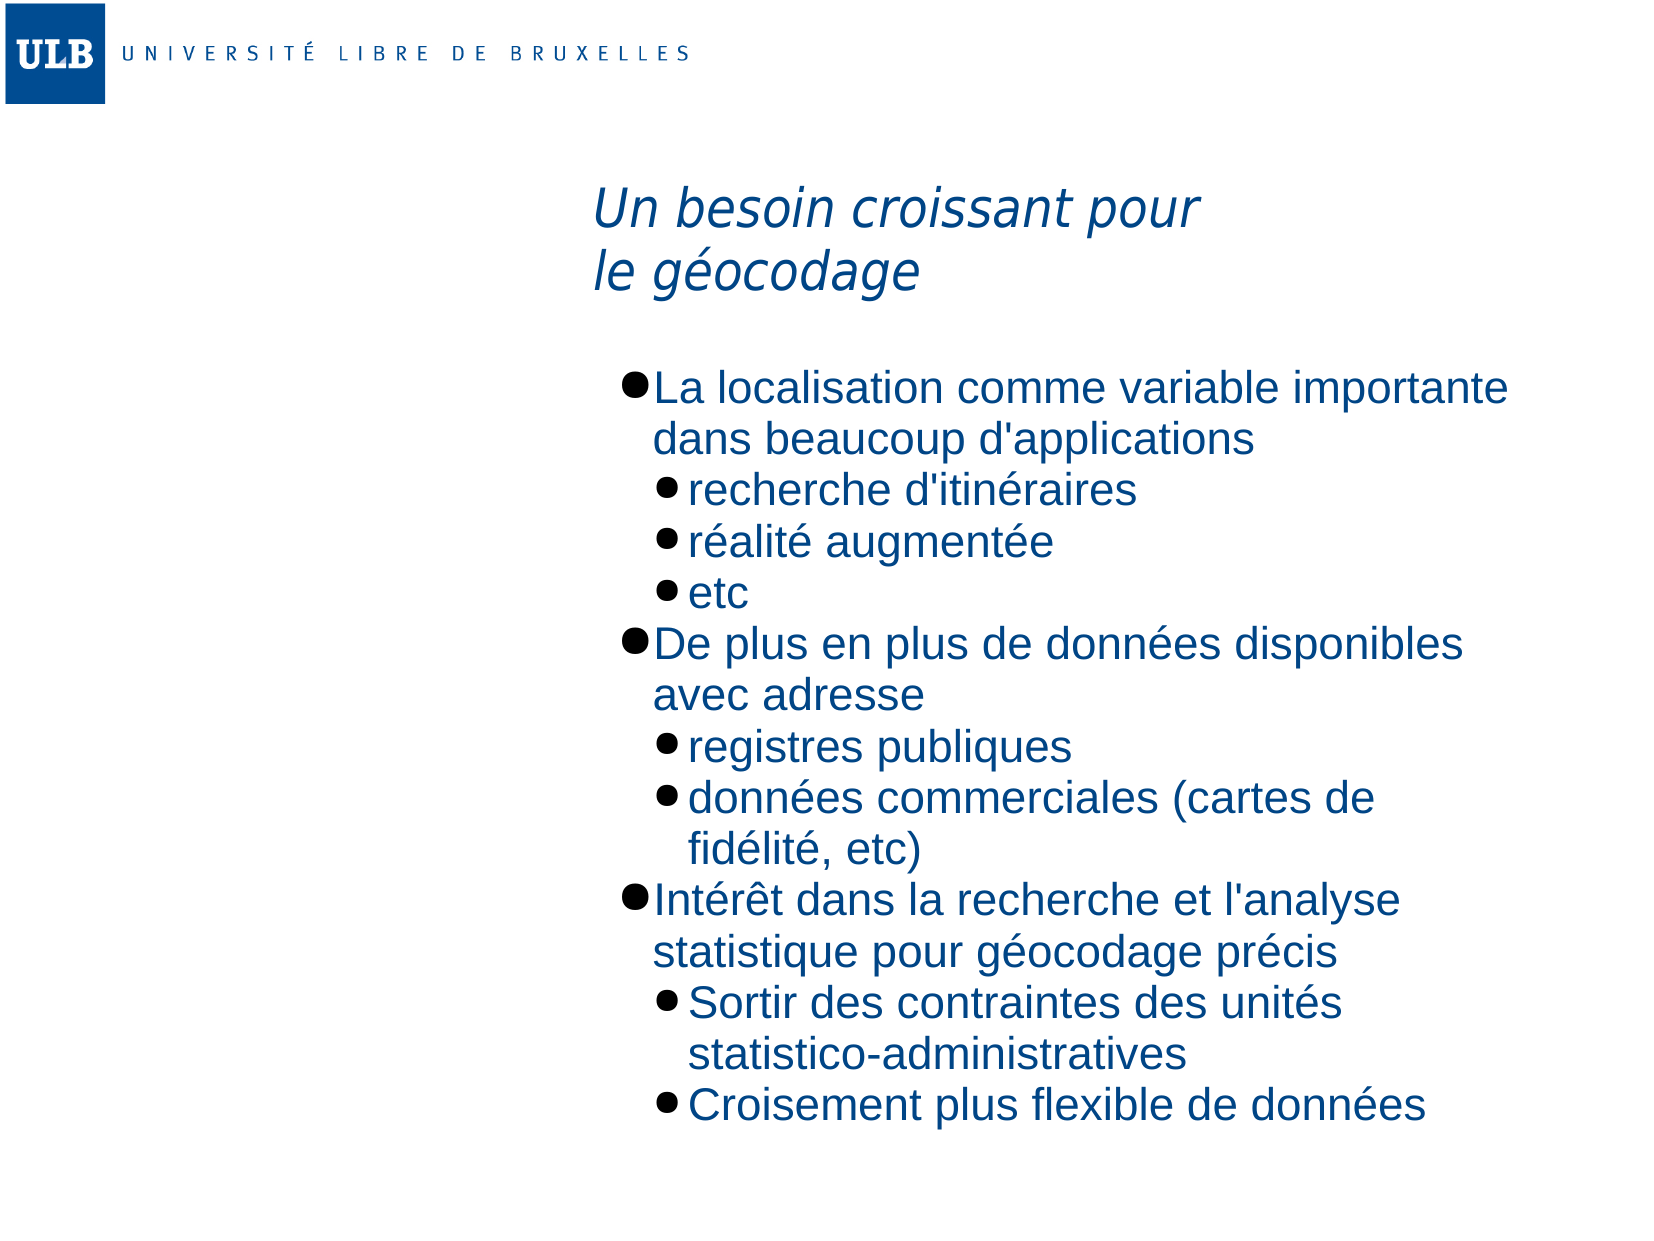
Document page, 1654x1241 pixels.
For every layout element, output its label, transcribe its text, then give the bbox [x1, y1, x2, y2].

text_box Un besoin croissant pour le géocodage [578, 170, 1264, 312]
text_box La localisation comme variable importante dans beaucoup d'applications recherche d'itinéraires réalité augmentée etc De plus en plus de données disponibles avec adresse registres publiques données commerciales (cartes de fidélité, etc) Intérêt dans la recherche et l'analyse statistique pour géocodage précis Sortir des contraintes des unités statistico-administratives Croisement plus flexible de données [602, 354, 1548, 1139]
picture [0, 0, 700, 107]
